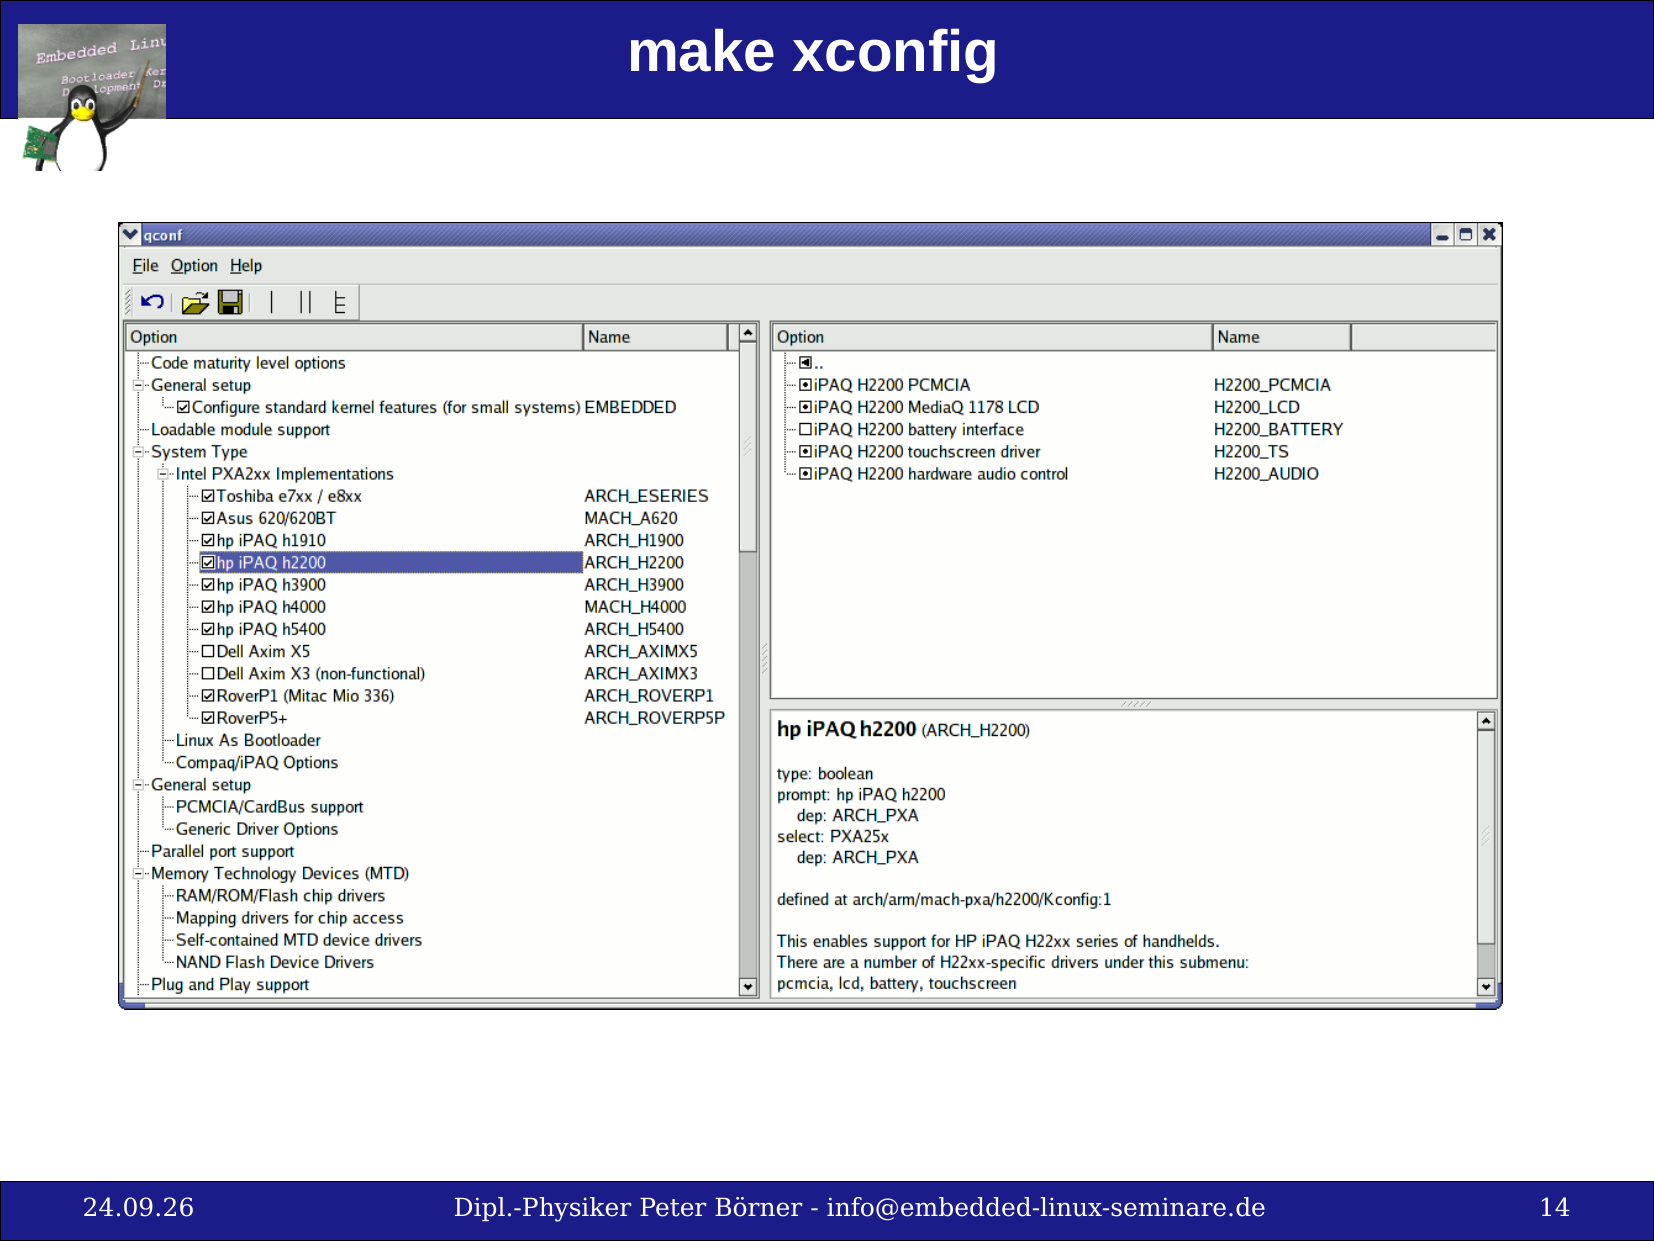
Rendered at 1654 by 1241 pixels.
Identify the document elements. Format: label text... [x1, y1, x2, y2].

picture [118, 222, 1503, 1010]
title make xconfig [68, 0, 1559, 103]
picture [18, 24, 166, 171]
